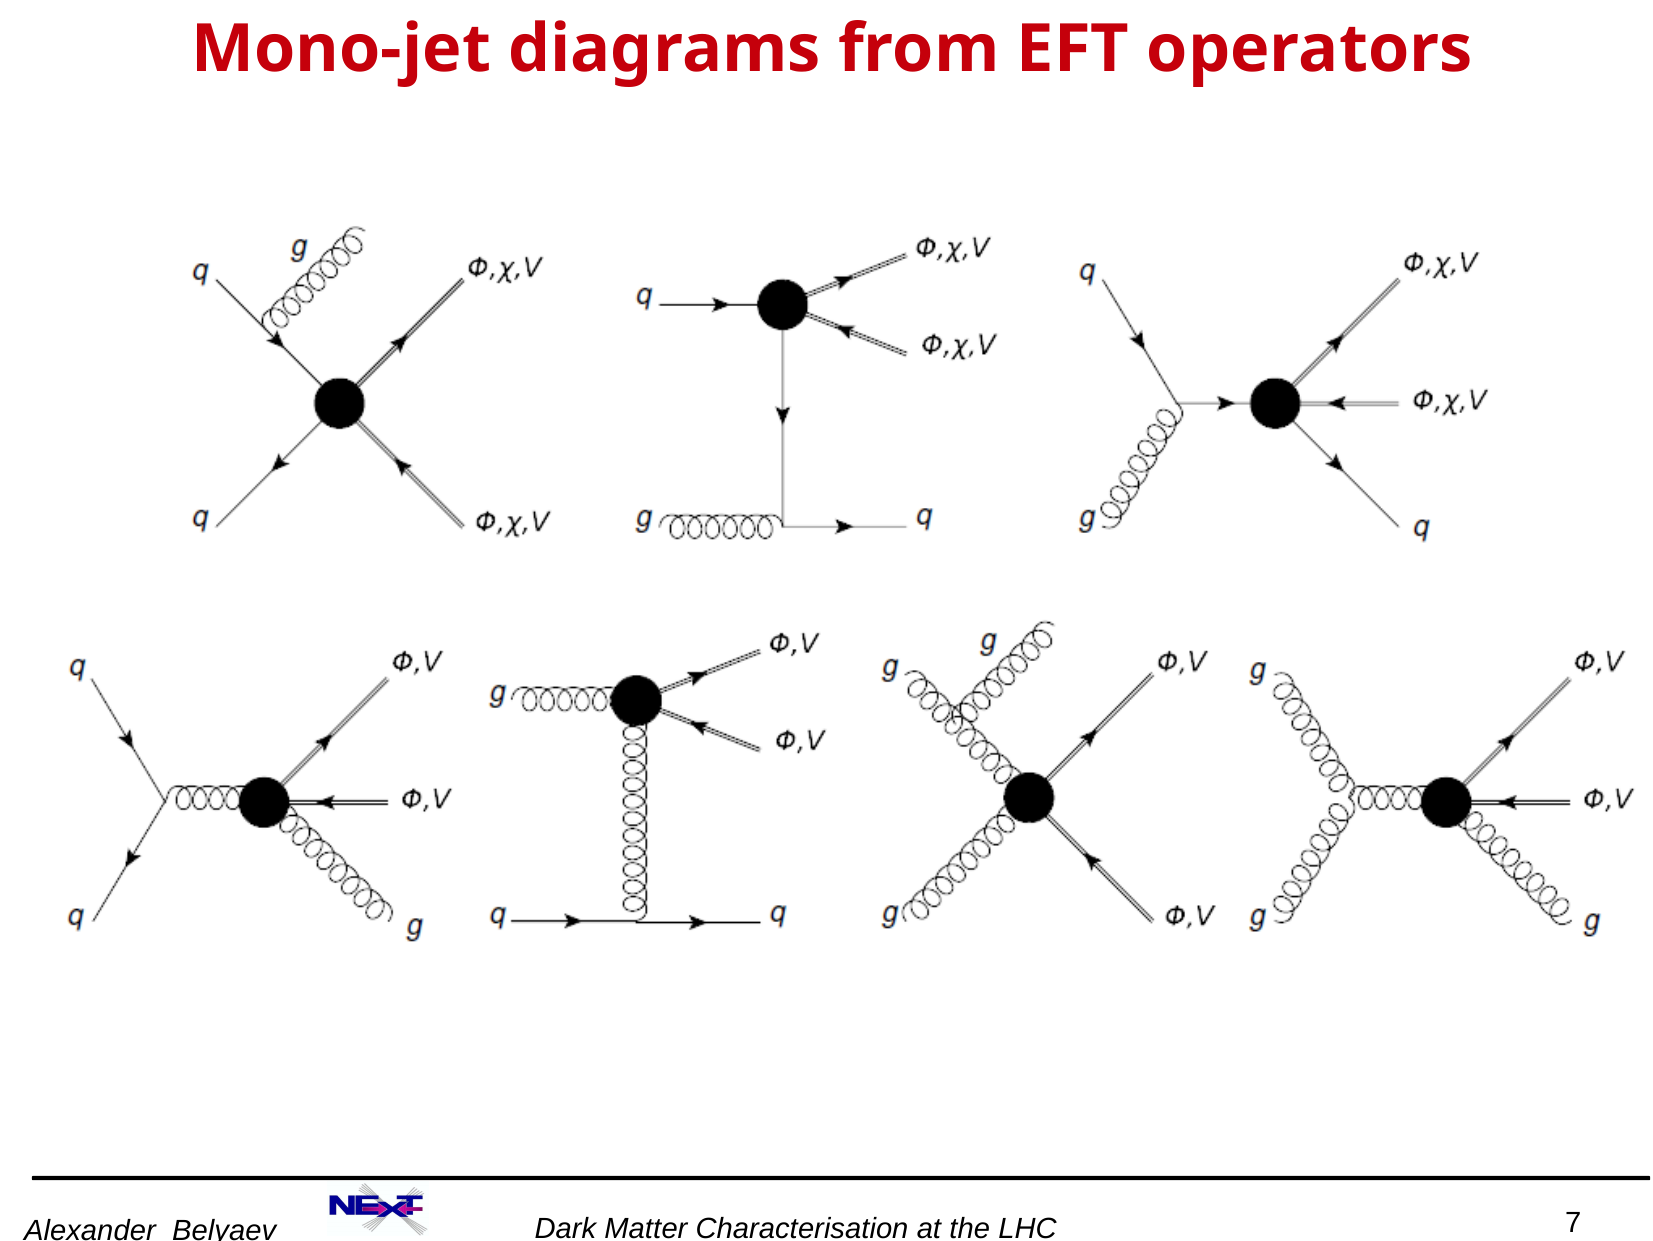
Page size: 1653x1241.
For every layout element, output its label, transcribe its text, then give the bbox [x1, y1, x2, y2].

title Mono-jet diagrams from EFT operators [35, 0, 1630, 93]
picture [327, 1181, 429, 1236]
picture [11, 212, 1653, 969]
